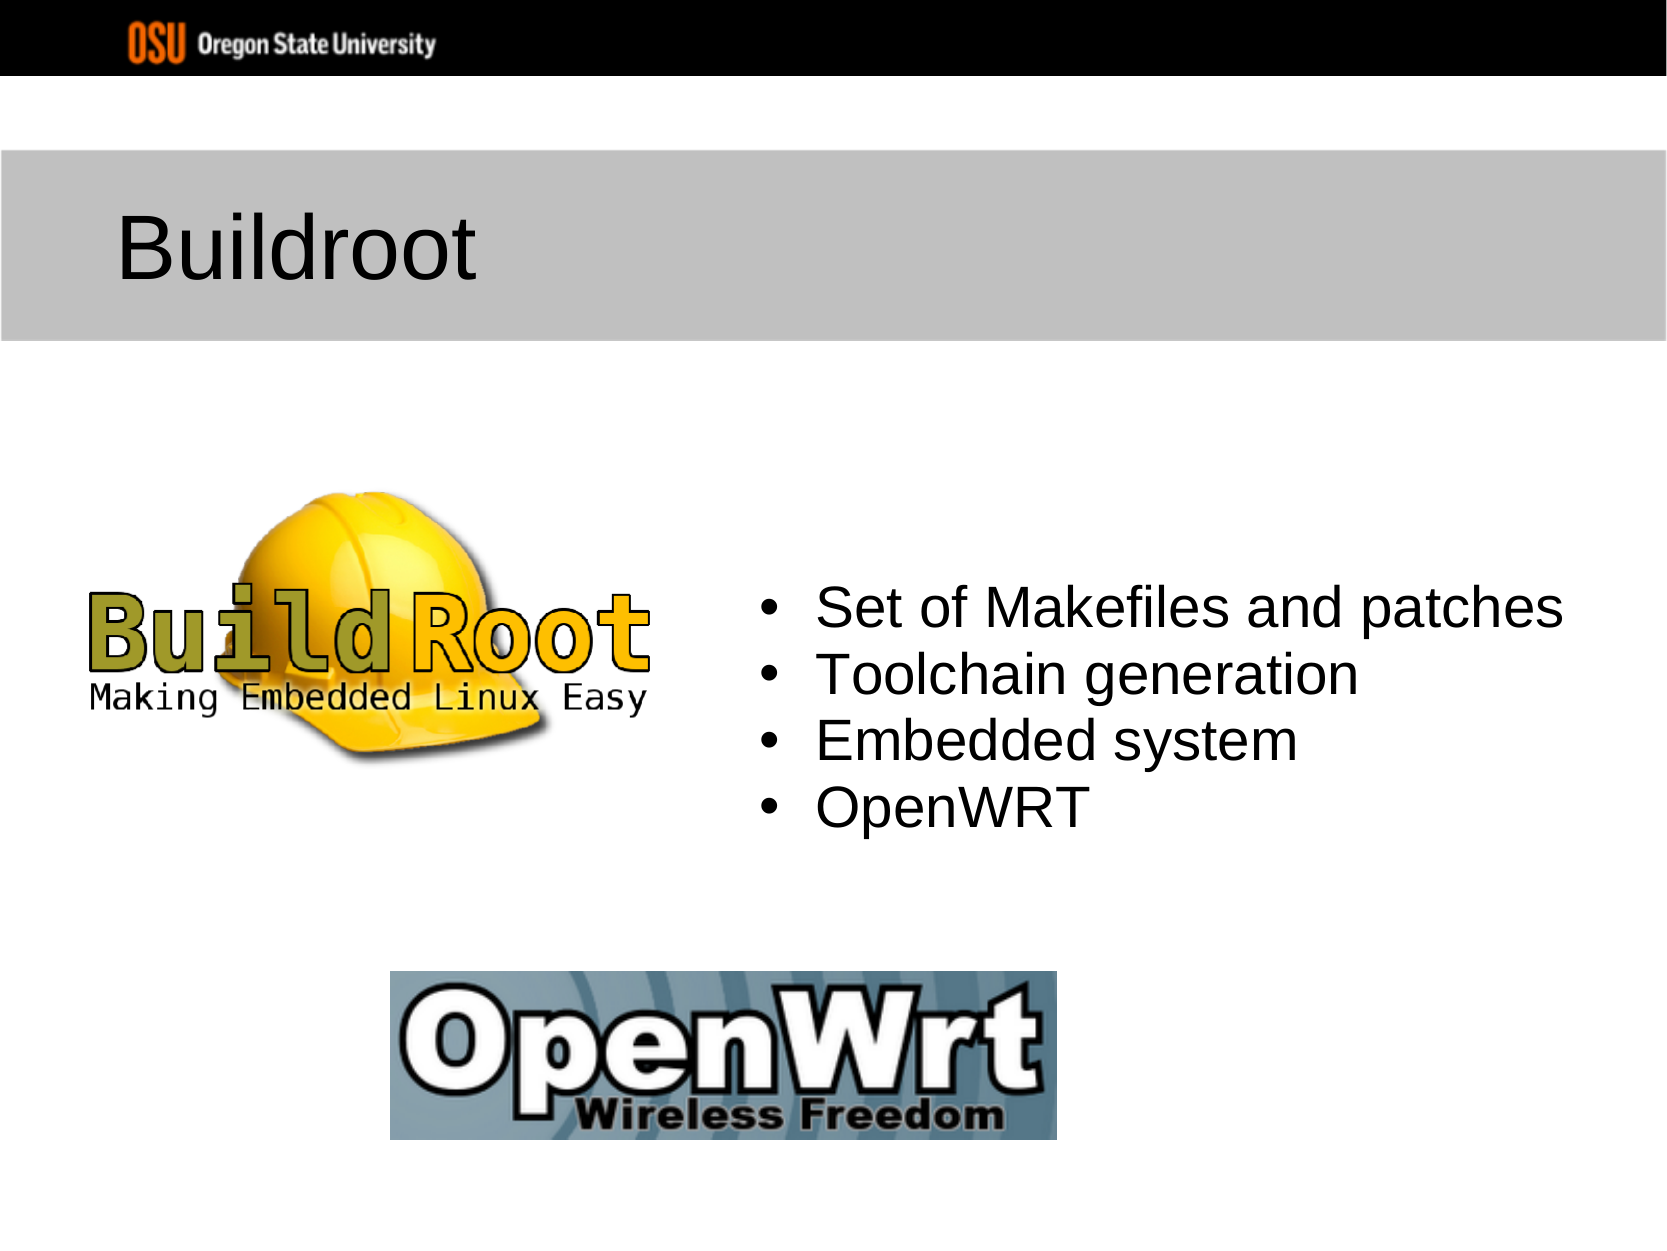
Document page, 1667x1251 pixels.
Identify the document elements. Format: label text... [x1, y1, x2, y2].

picture [0, 0, 1667, 76]
picture [0, 149, 1667, 341]
picture [390, 971, 1057, 1140]
text_box Set of Makefiles and patches Toolchain generation Embedded system OpenWRT [740, 574, 1647, 841]
picture [33, 449, 720, 794]
subtitle Buildroot [115, 157, 1667, 341]
